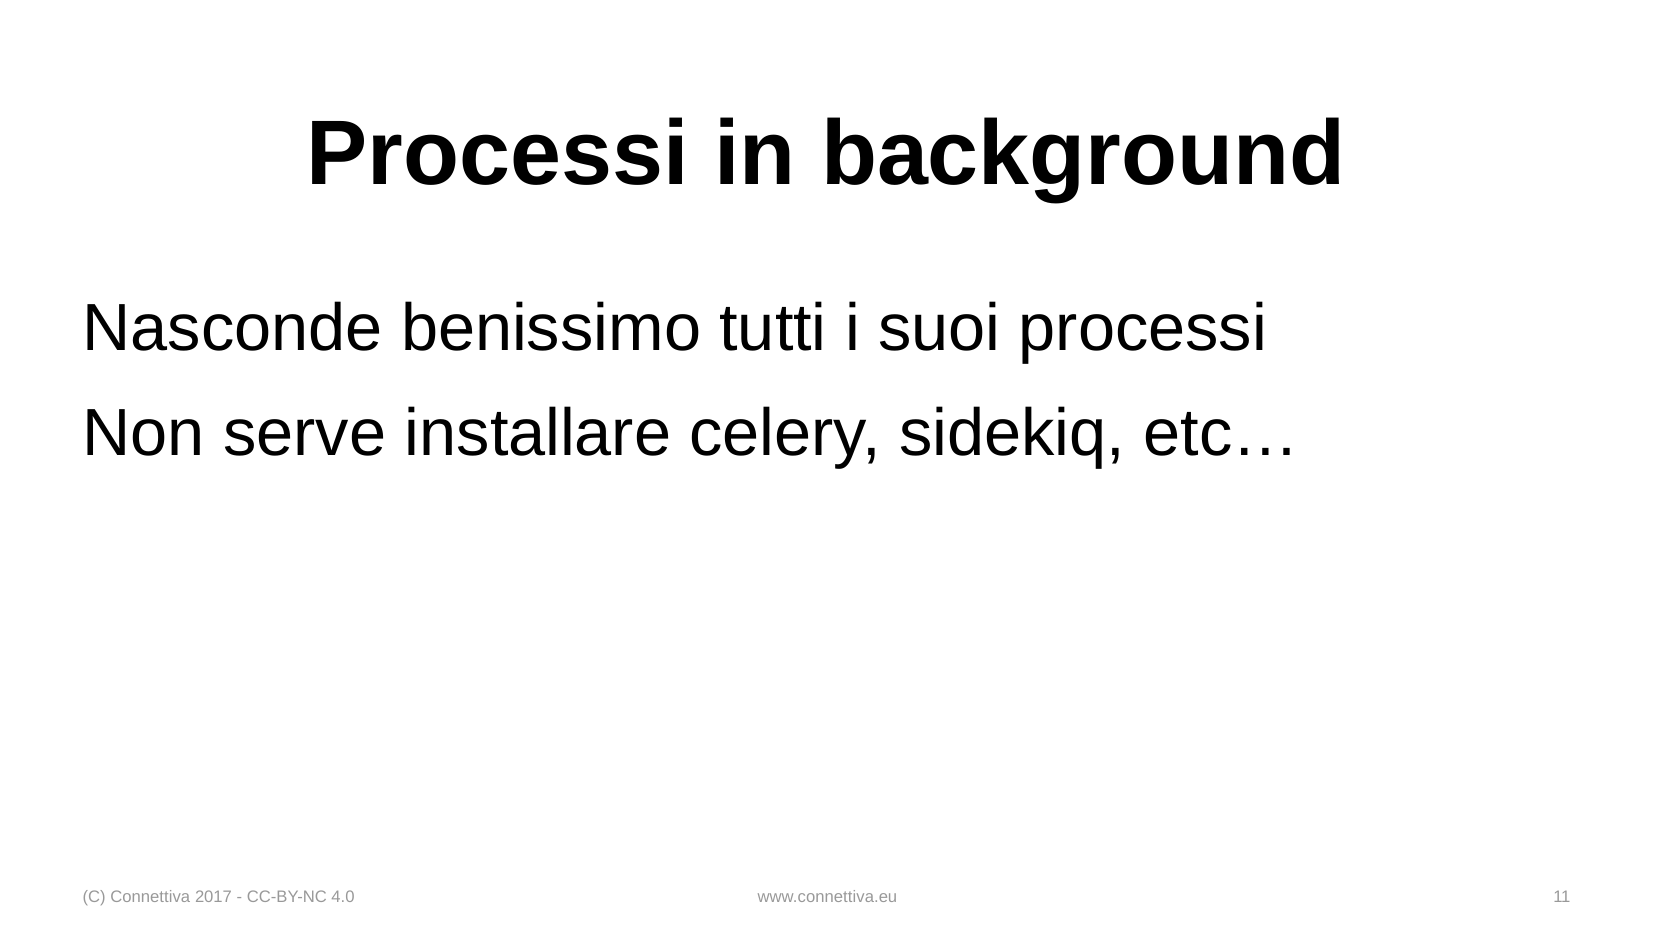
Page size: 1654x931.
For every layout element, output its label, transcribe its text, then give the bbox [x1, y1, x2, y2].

title Processi in background [82, 49, 1571, 257]
list Nasconde benissimo tutti i suoi processi Non serve installare celery, sidekiq, etc… [82, 290, 1571, 931]
